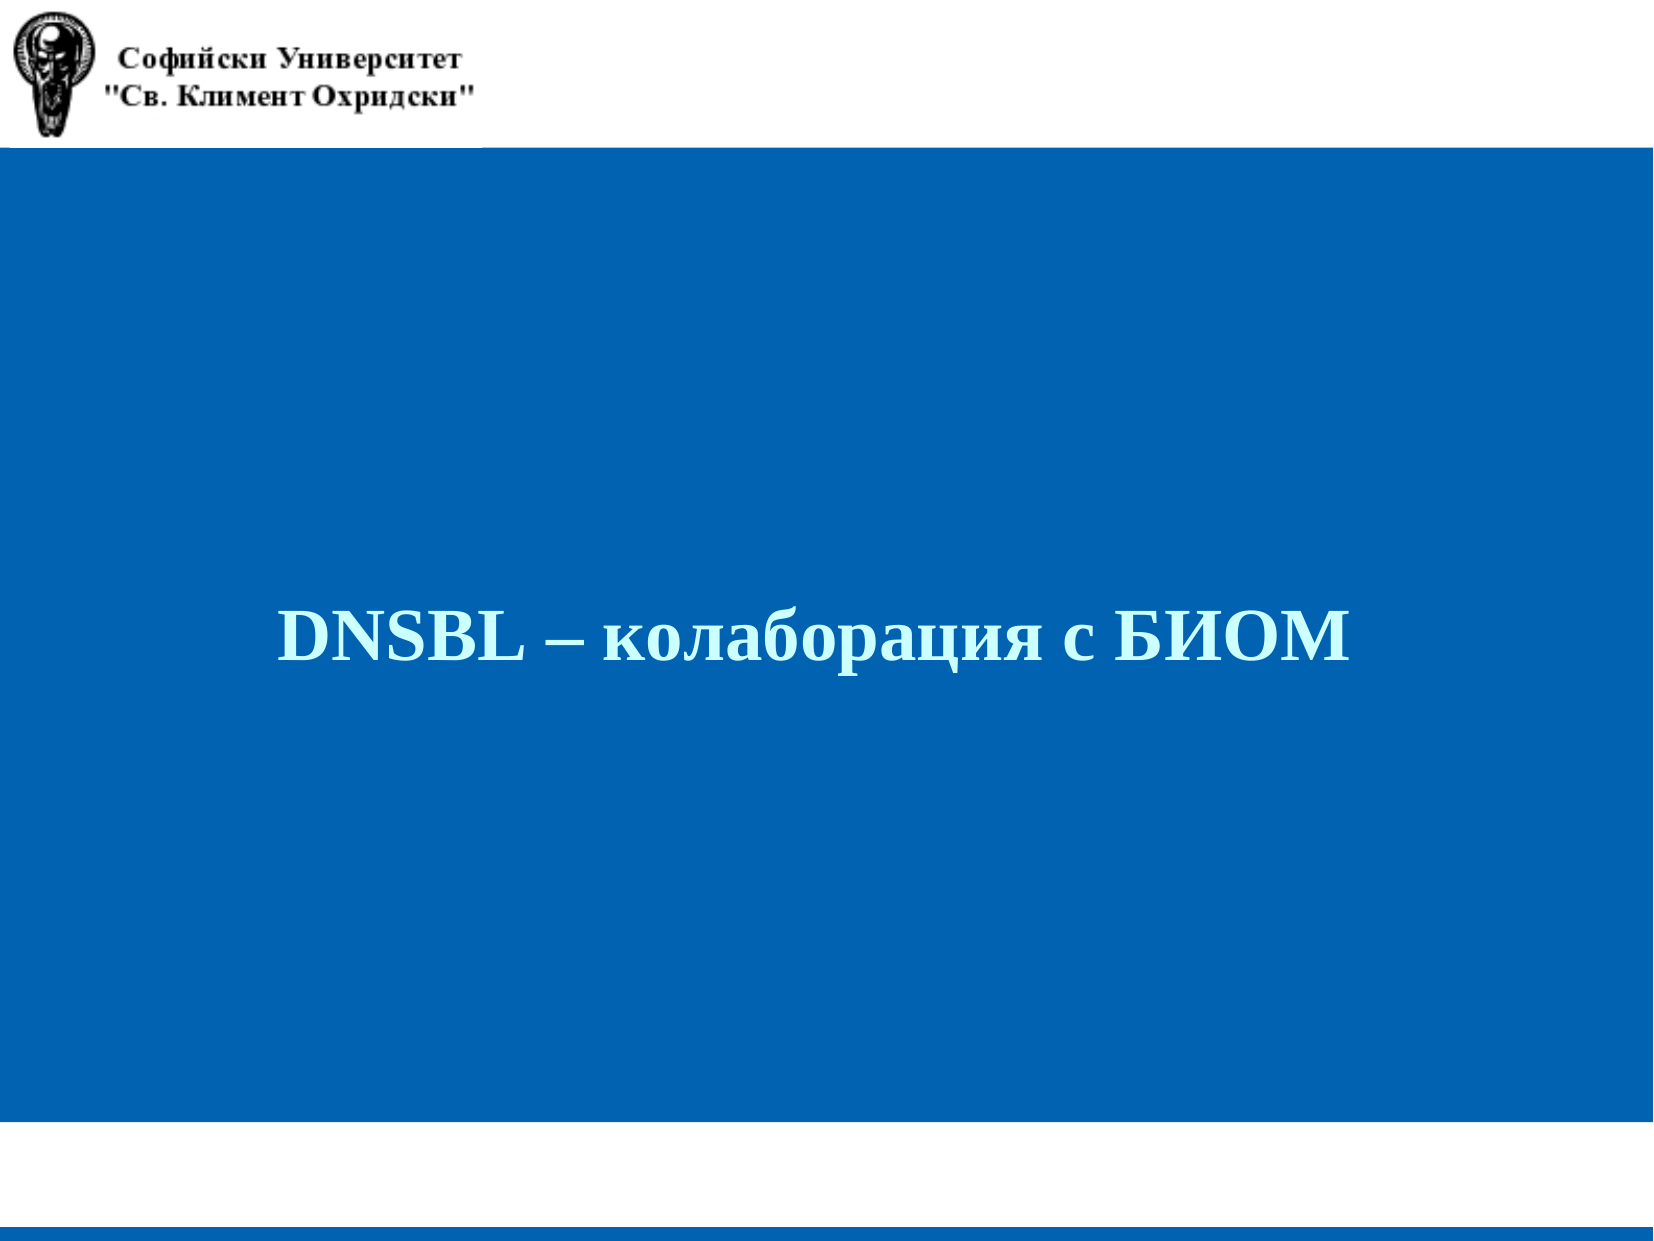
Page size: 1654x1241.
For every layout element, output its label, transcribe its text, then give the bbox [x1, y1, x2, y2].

picture [10, 0, 482, 148]
text_box DNSBL – колаборация с БИОМ [0, 147, 1653, 1123]
